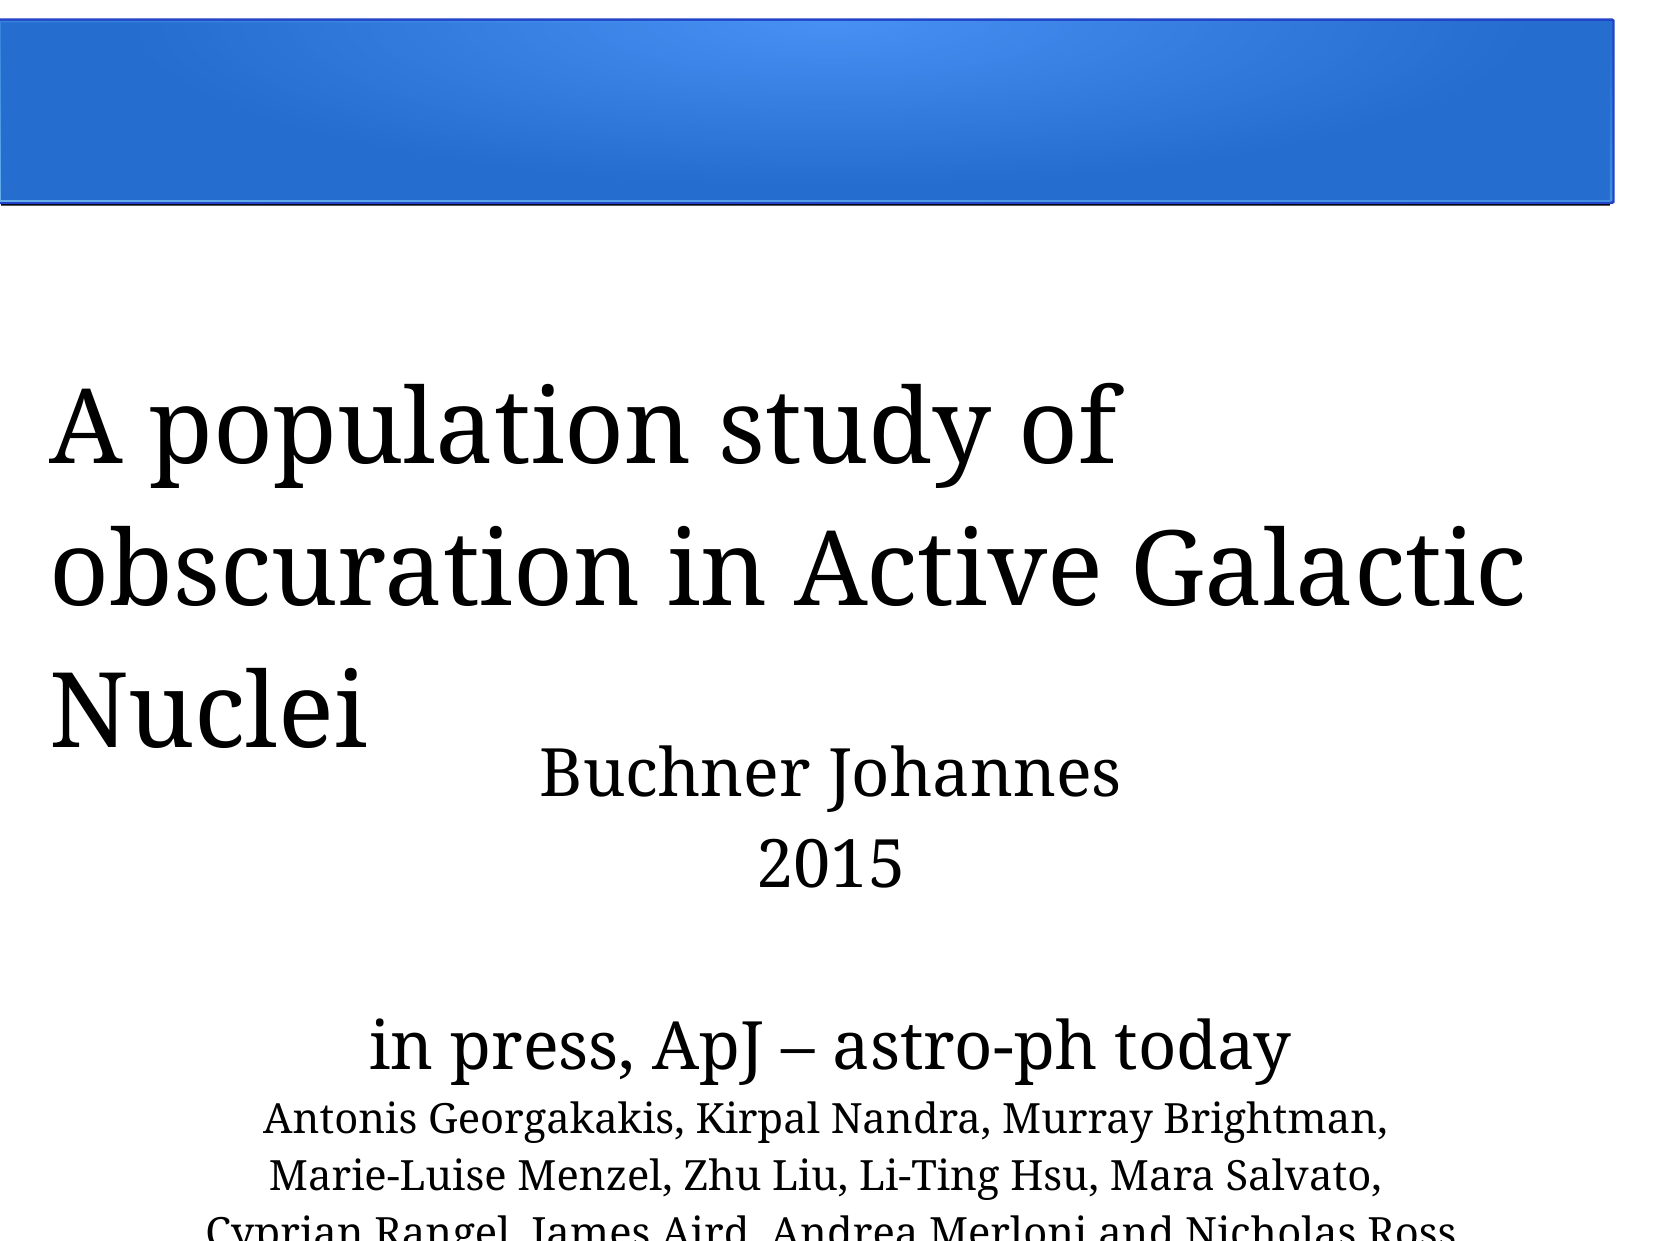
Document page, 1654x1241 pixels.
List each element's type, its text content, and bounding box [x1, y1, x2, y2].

subtitle Buchner Johannes 2015 in press, ApJ – astro-ph today Antonis Georgakakis, Kirpal Nandra, Murray Brightman, Marie-Luise Menzel, Zhu Liu, Li-Ting Hsu, Mara Salvato, Cyprian Rangel, James Aird, Andrea Merloni and Nicholas Ross [86, 769, 1576, 1216]
title A population study of obscuration in Active Galactic Nuclei [49, 330, 1621, 801]
